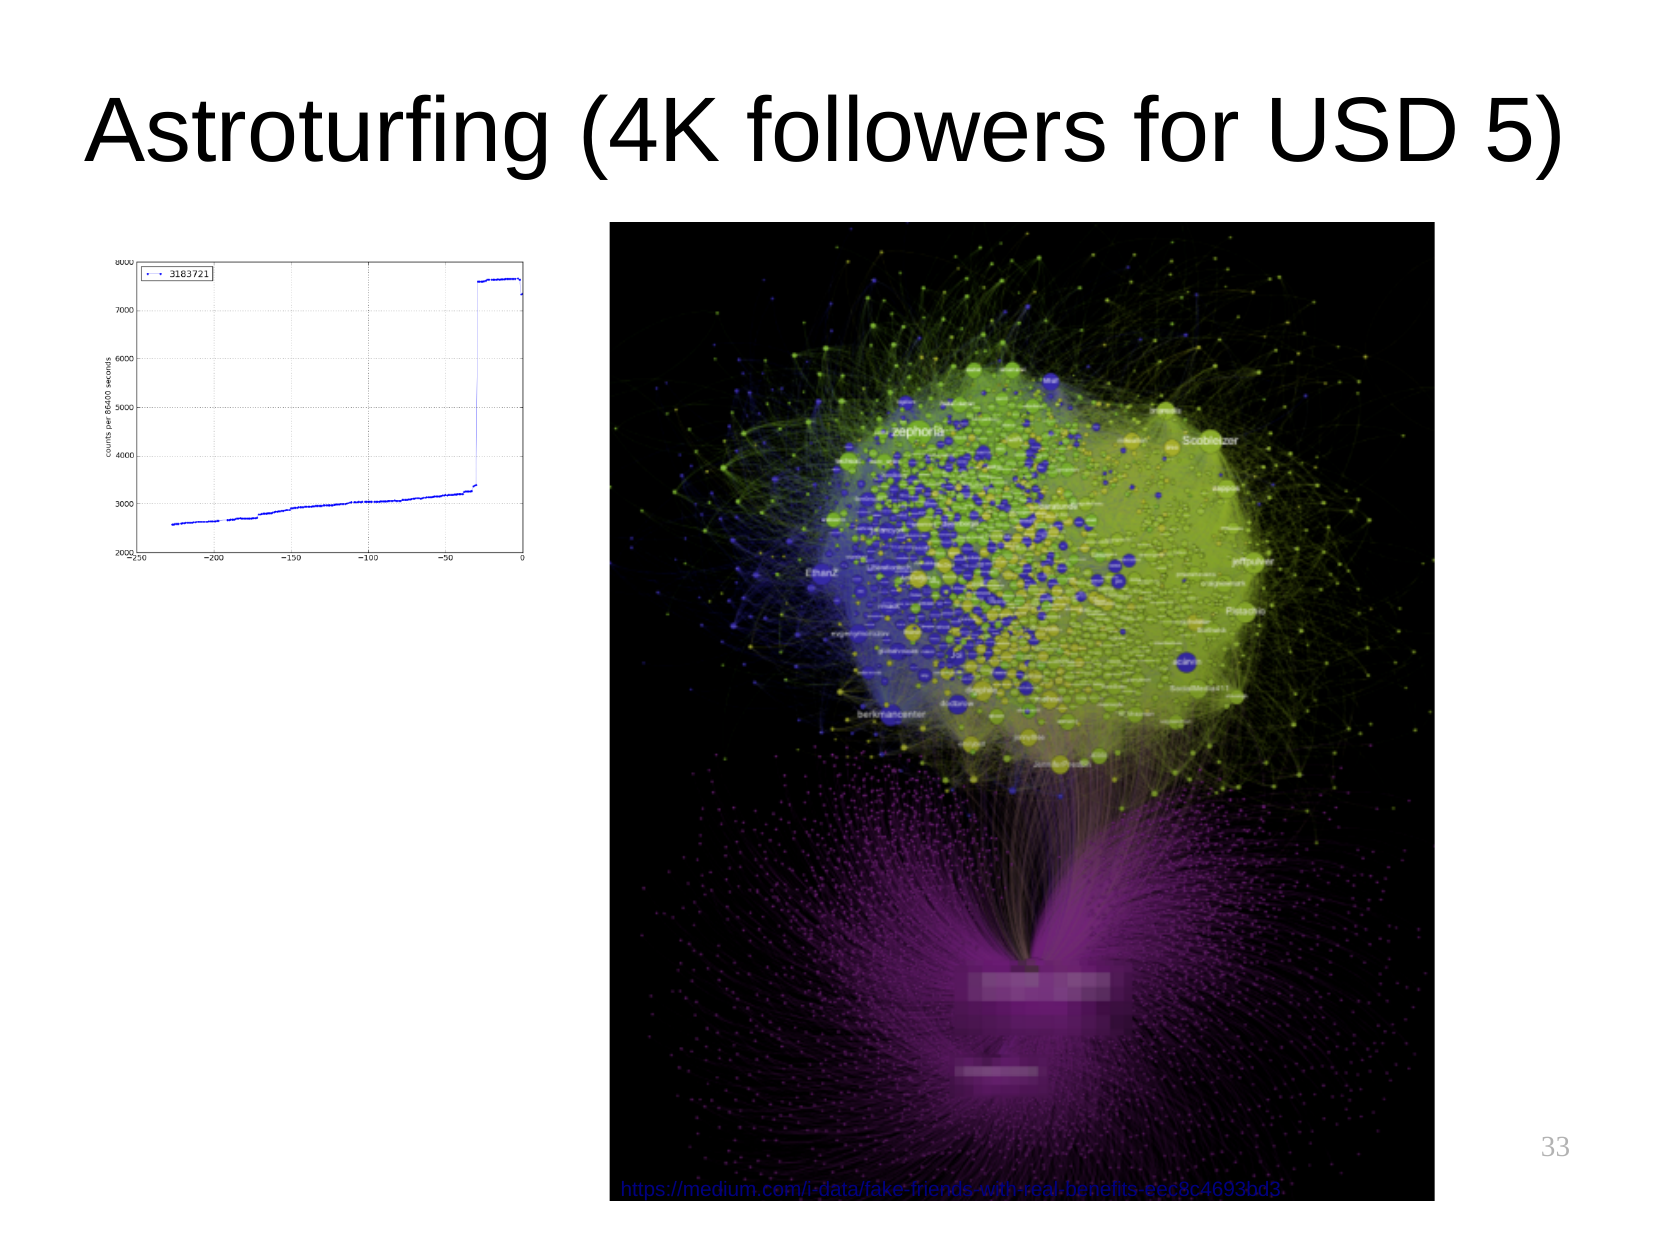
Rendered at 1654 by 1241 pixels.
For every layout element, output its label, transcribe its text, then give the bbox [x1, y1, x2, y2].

picture [96, 260, 537, 563]
picture [609, 222, 1435, 1170]
title Astroturfing (4K followers for USD 5) [82, 25, 1571, 233]
text_box https://medium.com/i-data/fake-friends-with-real-benefits-eec8c4693bd3 [605, 1170, 1456, 1227]
